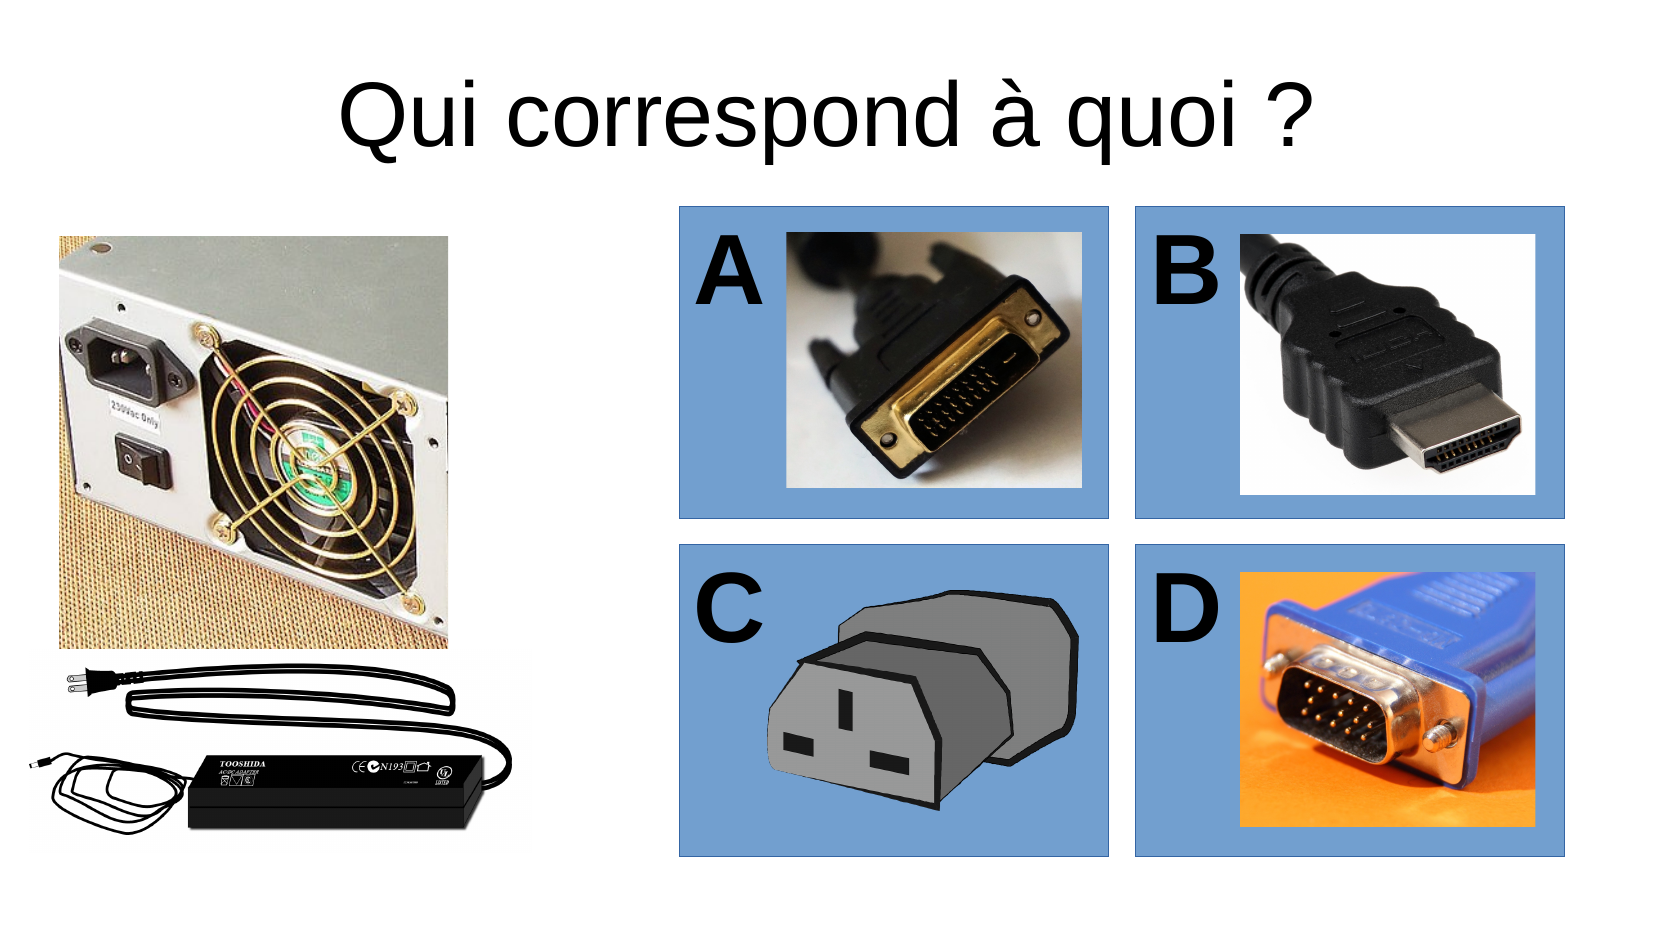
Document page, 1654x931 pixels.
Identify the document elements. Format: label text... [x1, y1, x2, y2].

picture [767, 590, 1079, 811]
text_box B [1135, 206, 1565, 519]
text_box D [1135, 544, 1565, 857]
text_box C [679, 544, 1109, 857]
picture [1240, 572, 1536, 827]
picture [29, 236, 532, 853]
picture [1240, 234, 1536, 495]
text_box A [679, 206, 1109, 519]
title Qui correspond à quoi ? [82, 37, 1571, 193]
picture [786, 232, 1082, 488]
